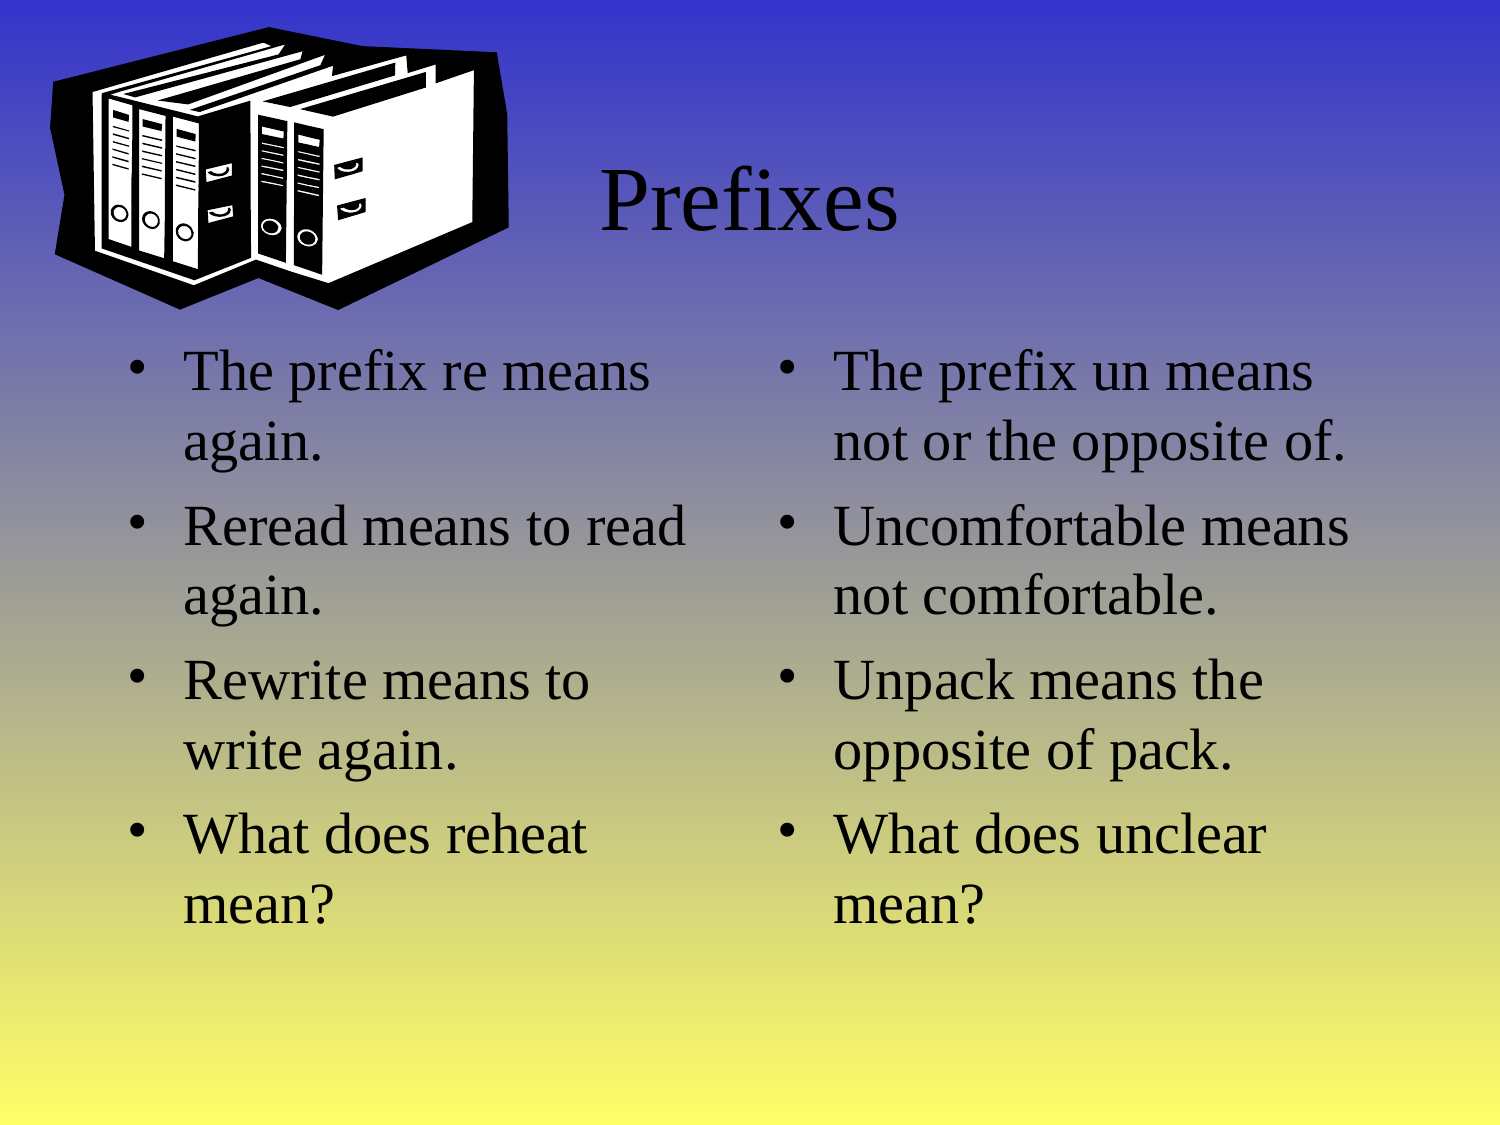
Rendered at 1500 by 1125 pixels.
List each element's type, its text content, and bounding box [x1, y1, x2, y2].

list The prefix un means not or the opposite of. Uncomfortable means not comfortable. Unpack means the opposite of pack. What does unclear mean? [762, 324, 1388, 1000]
picture [50, 24, 513, 313]
list The prefix re means again. Reread means to read again. Rewrite means to write again. What does reheat mean? [112, 324, 738, 1000]
title Prefixes [513, 99, 1388, 288]
